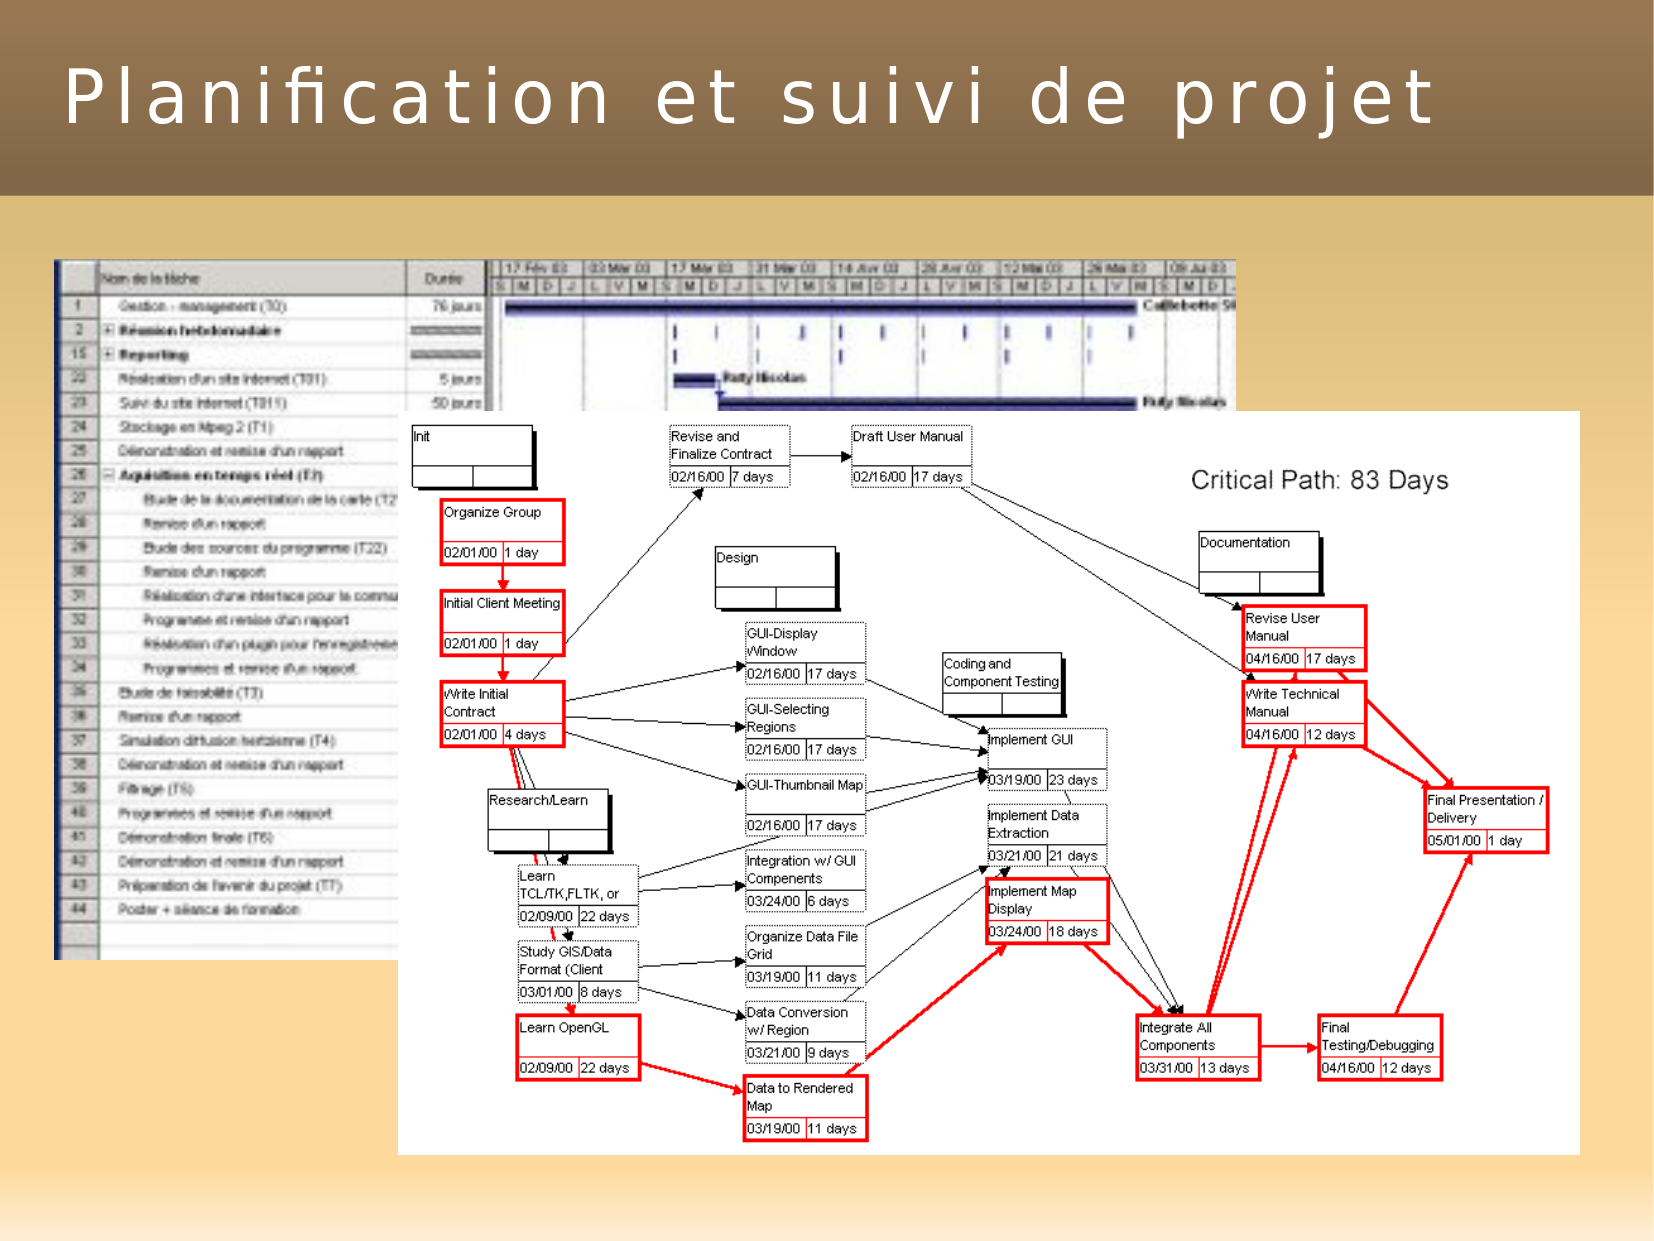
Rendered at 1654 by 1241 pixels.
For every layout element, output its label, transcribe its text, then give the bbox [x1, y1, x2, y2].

picture [0, 0, 1654, 1241]
title Planification et suivi de projet [62, 23, 1598, 172]
